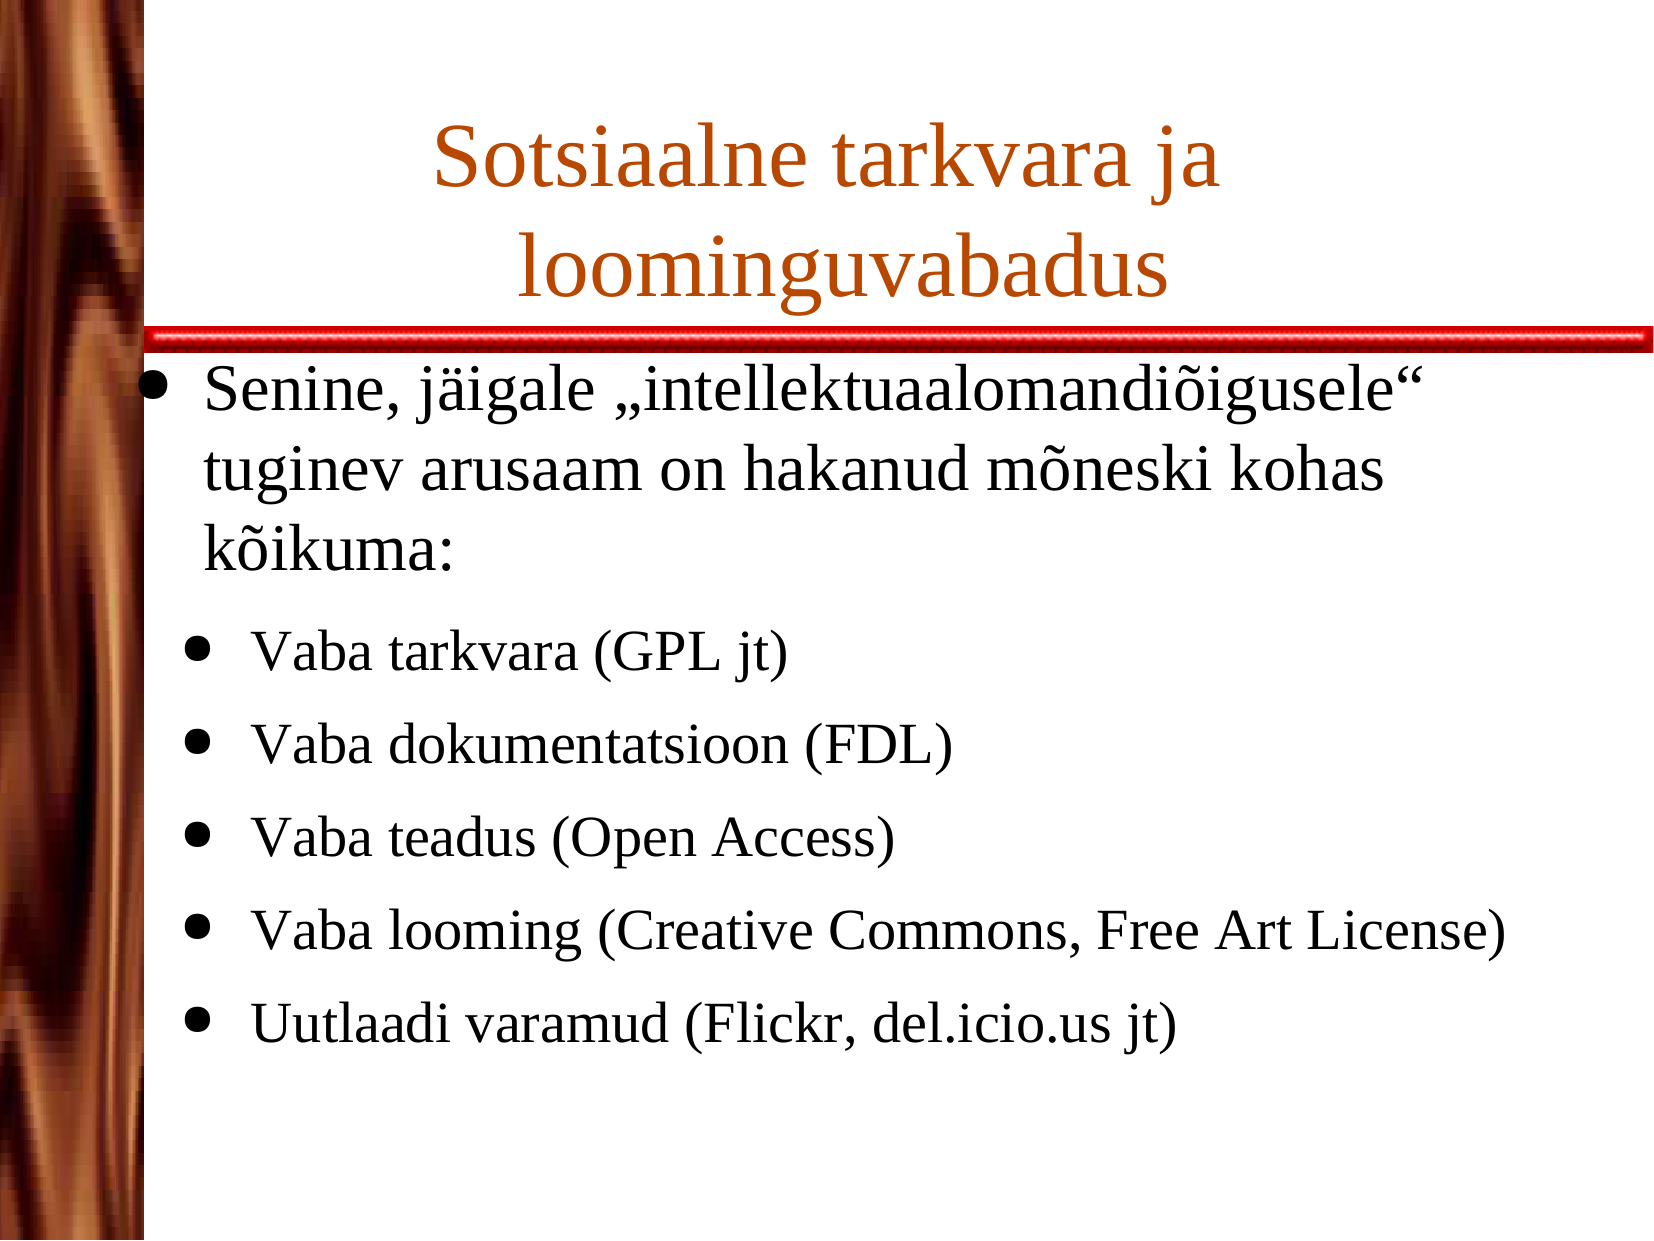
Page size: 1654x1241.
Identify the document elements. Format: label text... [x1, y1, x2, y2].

list Senine, jäigale „intellektuaalomandiõigusele“ tuginev arusaam on hakanud mõneski kohas kõikuma: Vaba tarkvara (GPL jt) Vaba dokumentatsioon (FDL) Vaba teadus (Open Access) Vaba looming (Creative Commons, Free Art License) Uutlaadi varamud (Flickr, del.icio.us jt) [121, 344, 1533, 1126]
picture [0, 0, 1654, 1240]
title Sotsiaalne tarkvara ja loominguvabadus [121, 100, 1533, 312]
